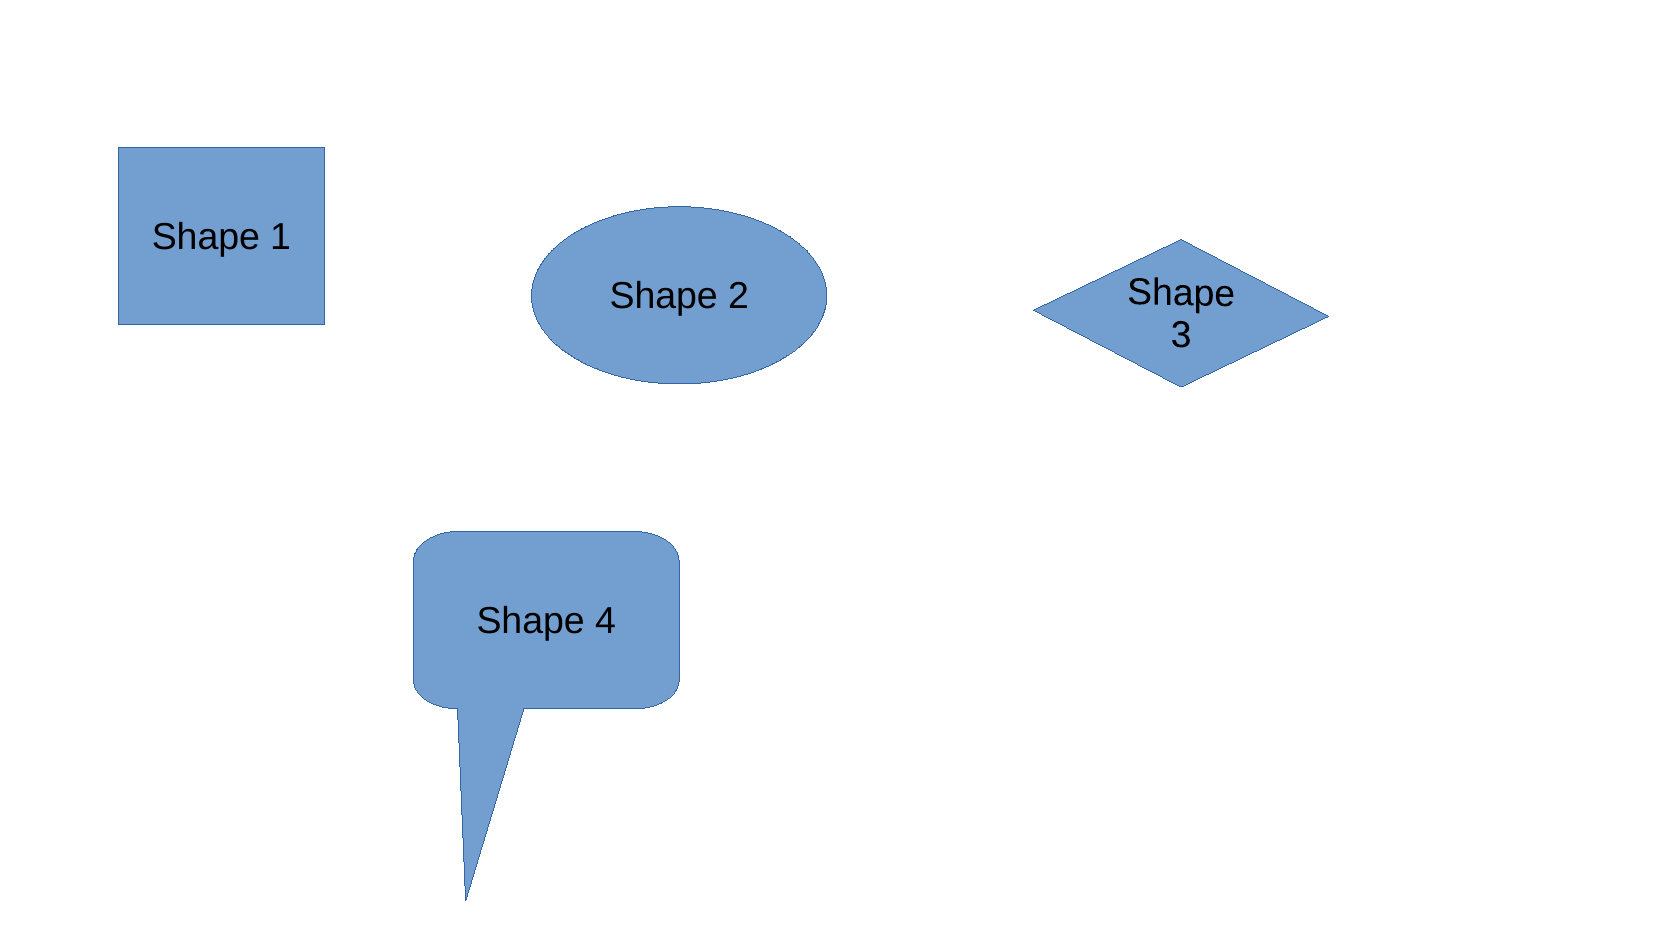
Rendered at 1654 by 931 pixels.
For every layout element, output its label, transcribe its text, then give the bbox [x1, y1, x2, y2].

text_box Shape 4 [413, 531, 680, 901]
text_box Shape 2 [531, 206, 827, 384]
text_box Shape 3 [1033, 239, 1329, 387]
text_box Shape 1 [118, 147, 325, 325]
